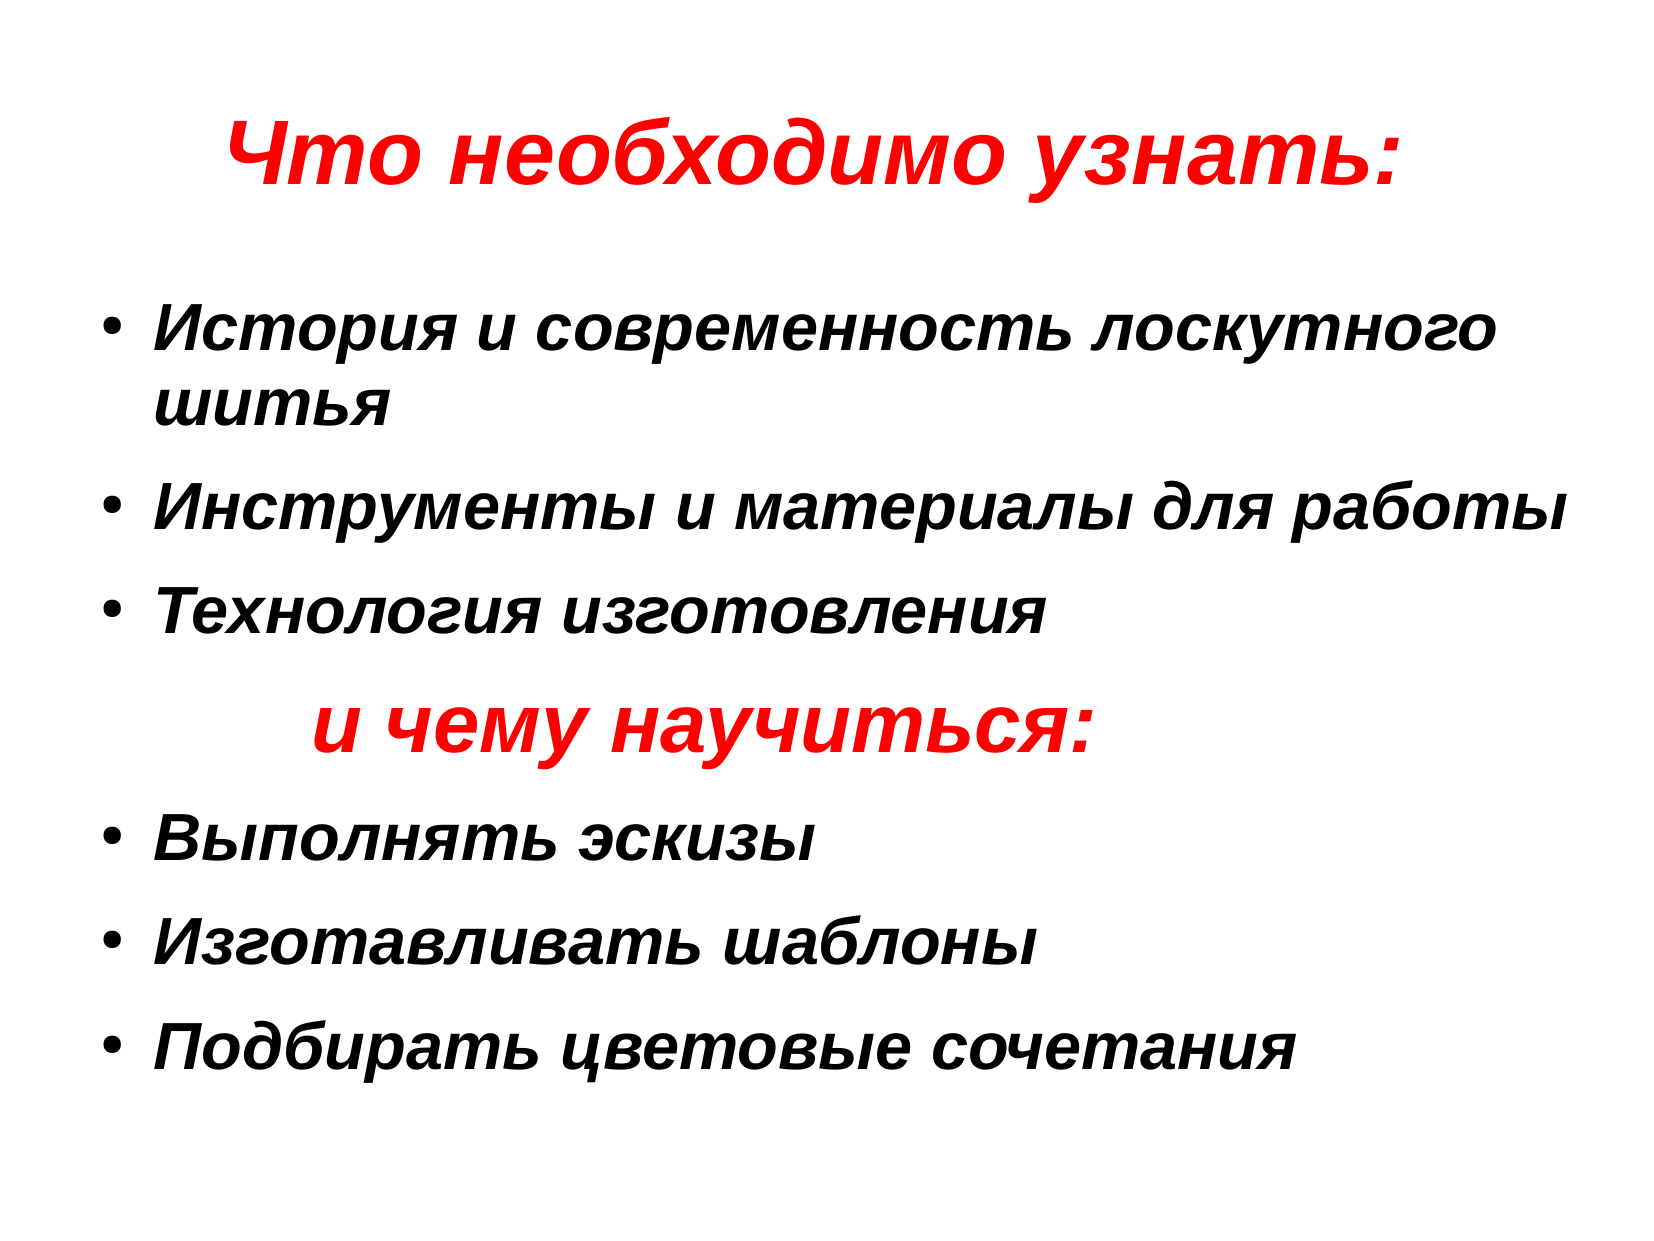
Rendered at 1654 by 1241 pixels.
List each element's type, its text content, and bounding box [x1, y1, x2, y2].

title Что необходимо узнать: [82, 49, 1571, 257]
list История и современность лоскутного шитья Инструменты и материалы для работы Технология изготовления и чему научиться: Выполнять эскизы Изготавливать шаблоны Подбирать цветовые сочетания [82, 290, 1571, 1241]
